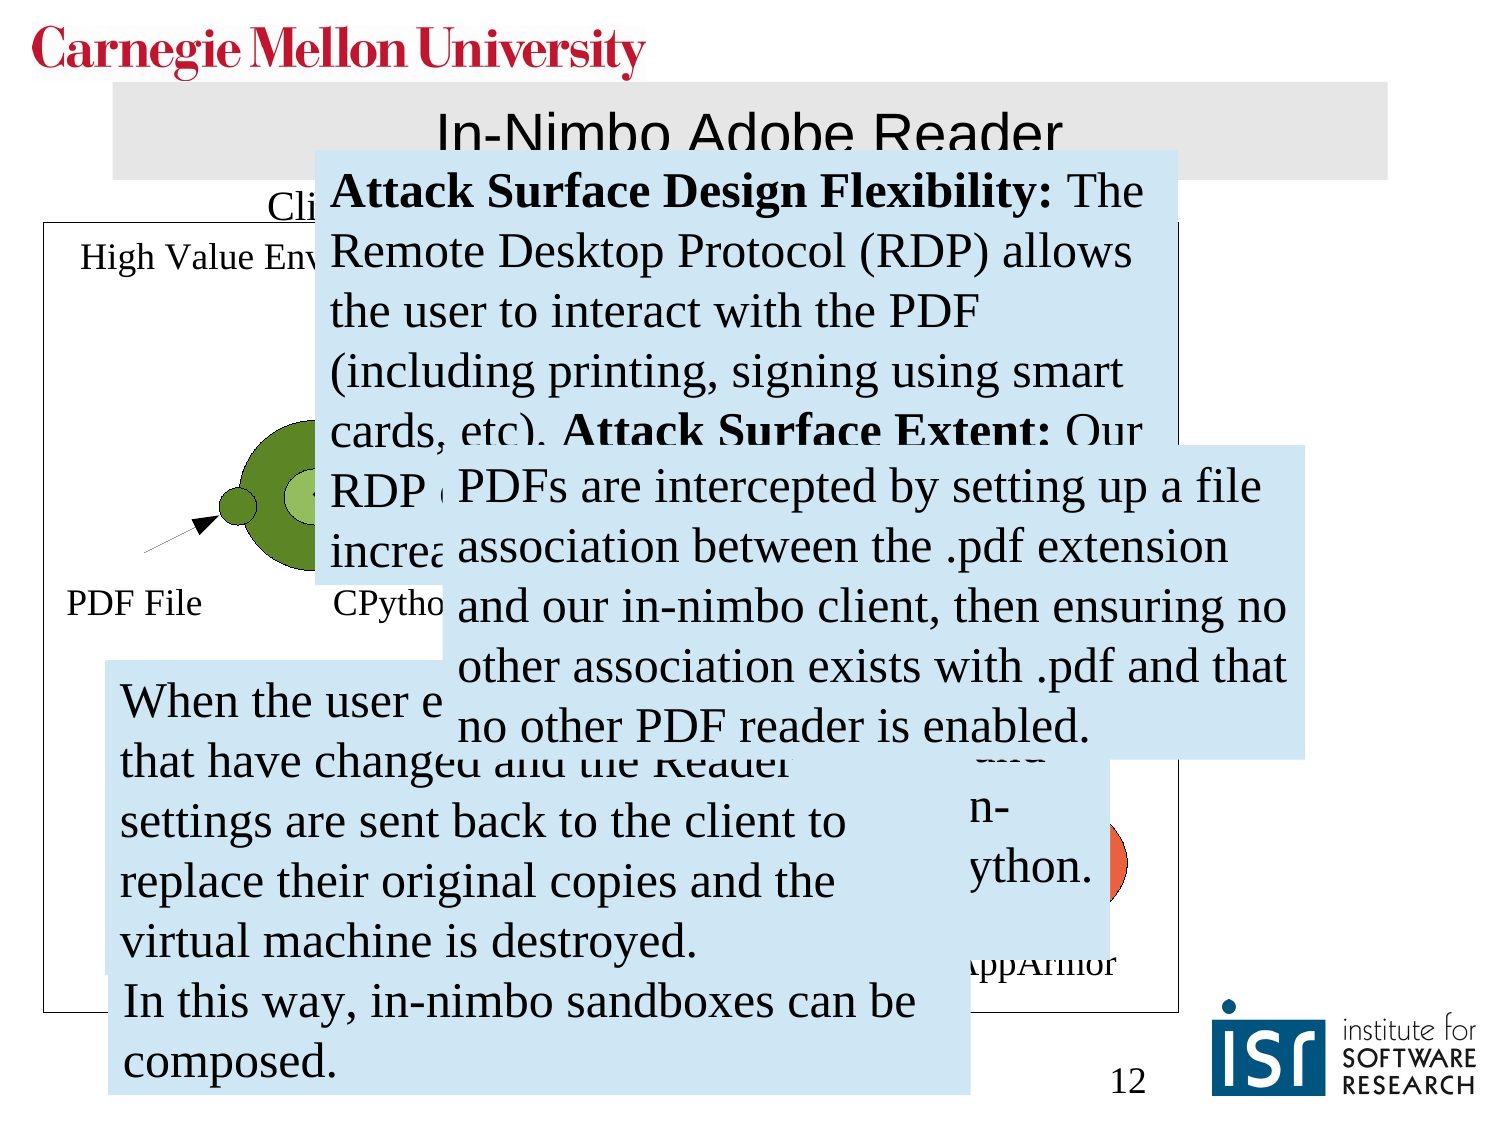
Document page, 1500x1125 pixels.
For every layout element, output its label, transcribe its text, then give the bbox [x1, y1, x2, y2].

text_box PDF File [51, 570, 352, 661]
title In-Nimbo Adobe Reader [112, 81, 1388, 180]
text_box browser.py [1178, 280, 1185, 341]
text_box AppArmor [971, 930, 1178, 991]
picture [1247, 1030, 1282, 1088]
text_box [1111, 824, 1128, 901]
text_box If a user clicks a link while interacting with a PDF, the link is sent to and opened on the client. This allows the user to optionally open the link in an in-nimbo version of their favorite browser. In this way, in-nimbo sandboxes can be composed. [108, 760, 971, 1096]
picture [1212, 999, 1476, 1096]
text_box CPython [352, 586, 442, 631]
picture [1294, 1031, 1315, 1086]
text_box [219, 420, 315, 570]
text_box Client [252, 171, 315, 237]
text_box Attack Surface Design Flexibility: The Remote Desktop Protocol (RDP) allows the user to interact with the PDF (including printing, signing using smart cards, etc). Attack Surface Extent: Our RDP client is type and memory safe. [315, 150, 1178, 526]
text_box AppArmor [1179, 930, 1183, 991]
picture [1223, 1031, 1233, 1085]
text_box PDFs are intercepted by setting up a file association between the .pdf extension and our in-nimbo client, then ensuring no other association exists with .pdf and that no other PDF reader is enabled. [442, 444, 1306, 760]
picture [32, 25, 646, 81]
text_box When the user ends the session, all PDFs that have changed and the Reader settings are sent back to the client to replace their original copies and the virtual machine is destroyed. [105, 660, 968, 976]
text_box High Value Environment [65, 224, 315, 315]
text_box The in-nimbo client sends the PDF and user specific reader settings to the in-nimbo server. Both are written in Python. [971, 760, 1111, 960]
text_box Attack Surface Design Flexibility: Both Reader and the RDP server are sandboxed by AppArmor. Server components run as separate users with minimum privileges. The execution environment has been customized to increase isolation. [315, 526, 442, 586]
